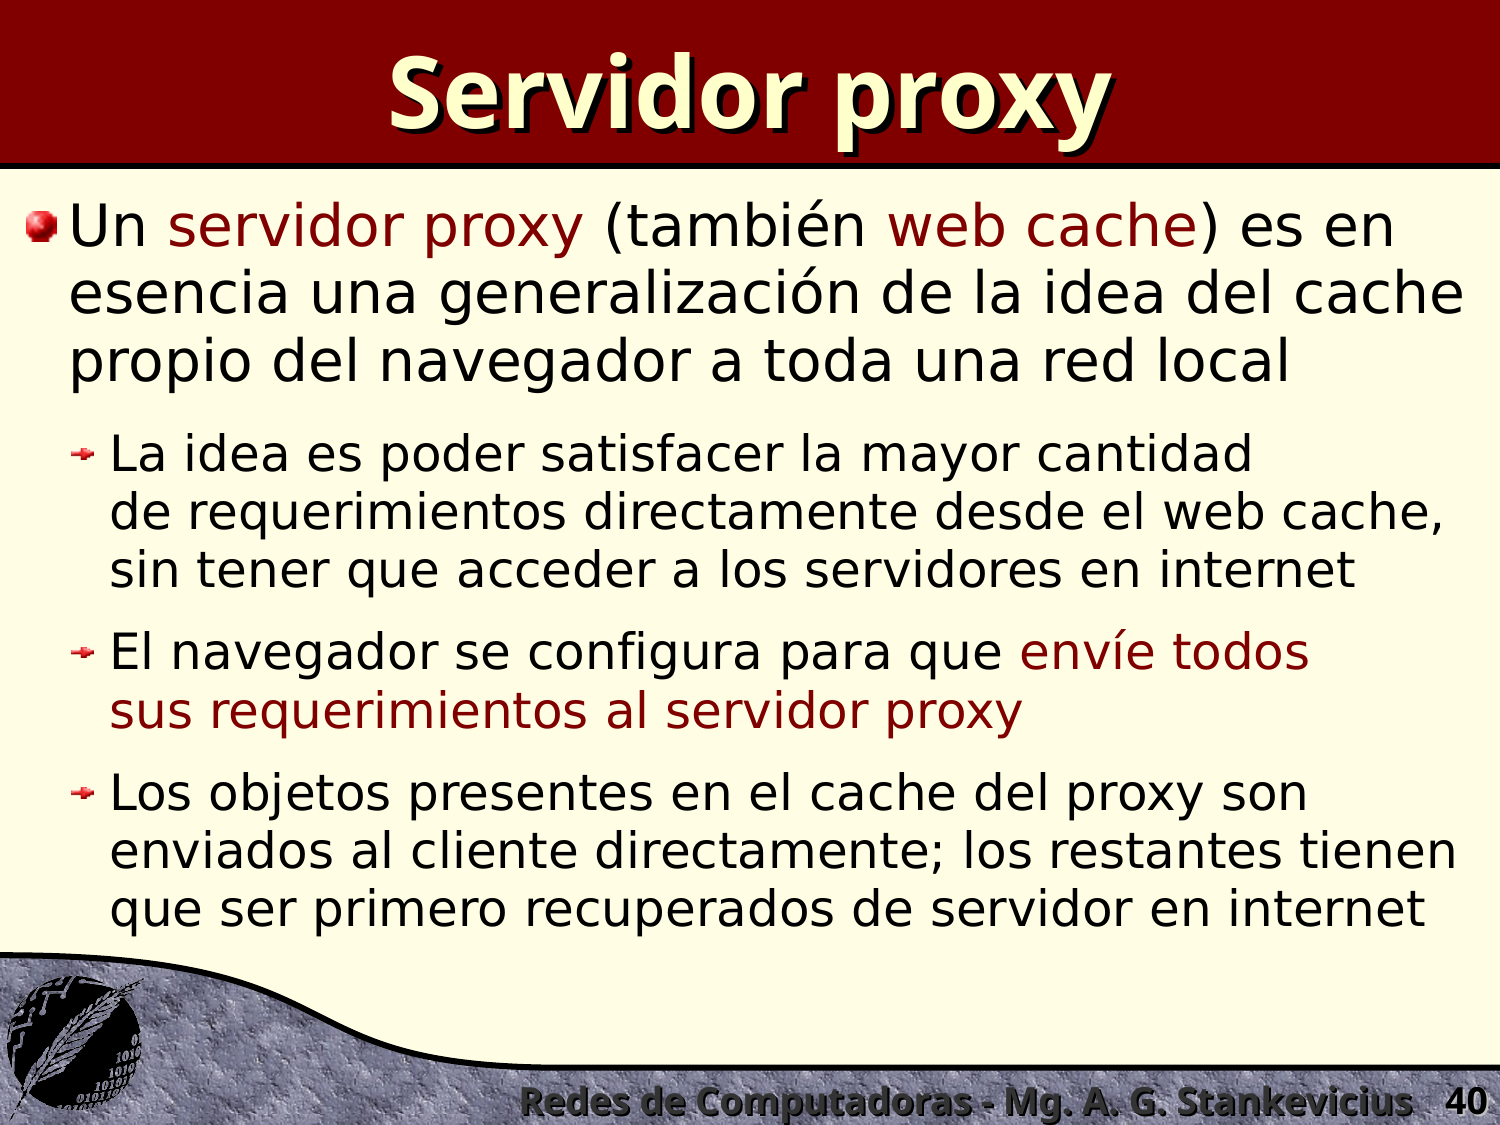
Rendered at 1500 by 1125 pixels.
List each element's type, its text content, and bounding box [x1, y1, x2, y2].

picture [0, 959, 1500, 1125]
list Un servidor proxy (también web cache) es en esencia una generalización de la idea del cache propio del navegador a toda una red local La idea es poder satisfacer la mayor cantidad de requerimientos directamente desde el web cache, sin tener que acceder a los servidores en internet El navegador se configura para que envíe todos sus requerimientos al servidor proxy Los objetos presentes en el cache del proxy son enviados al cliente directamente; los restantes tienen que ser primero recuperados de servidor en internet [11, 192, 1486, 939]
picture [1047, 1100, 1054, 1110]
title Servidor proxy [15, 5, 1485, 160]
picture [790, 1100, 795, 1110]
